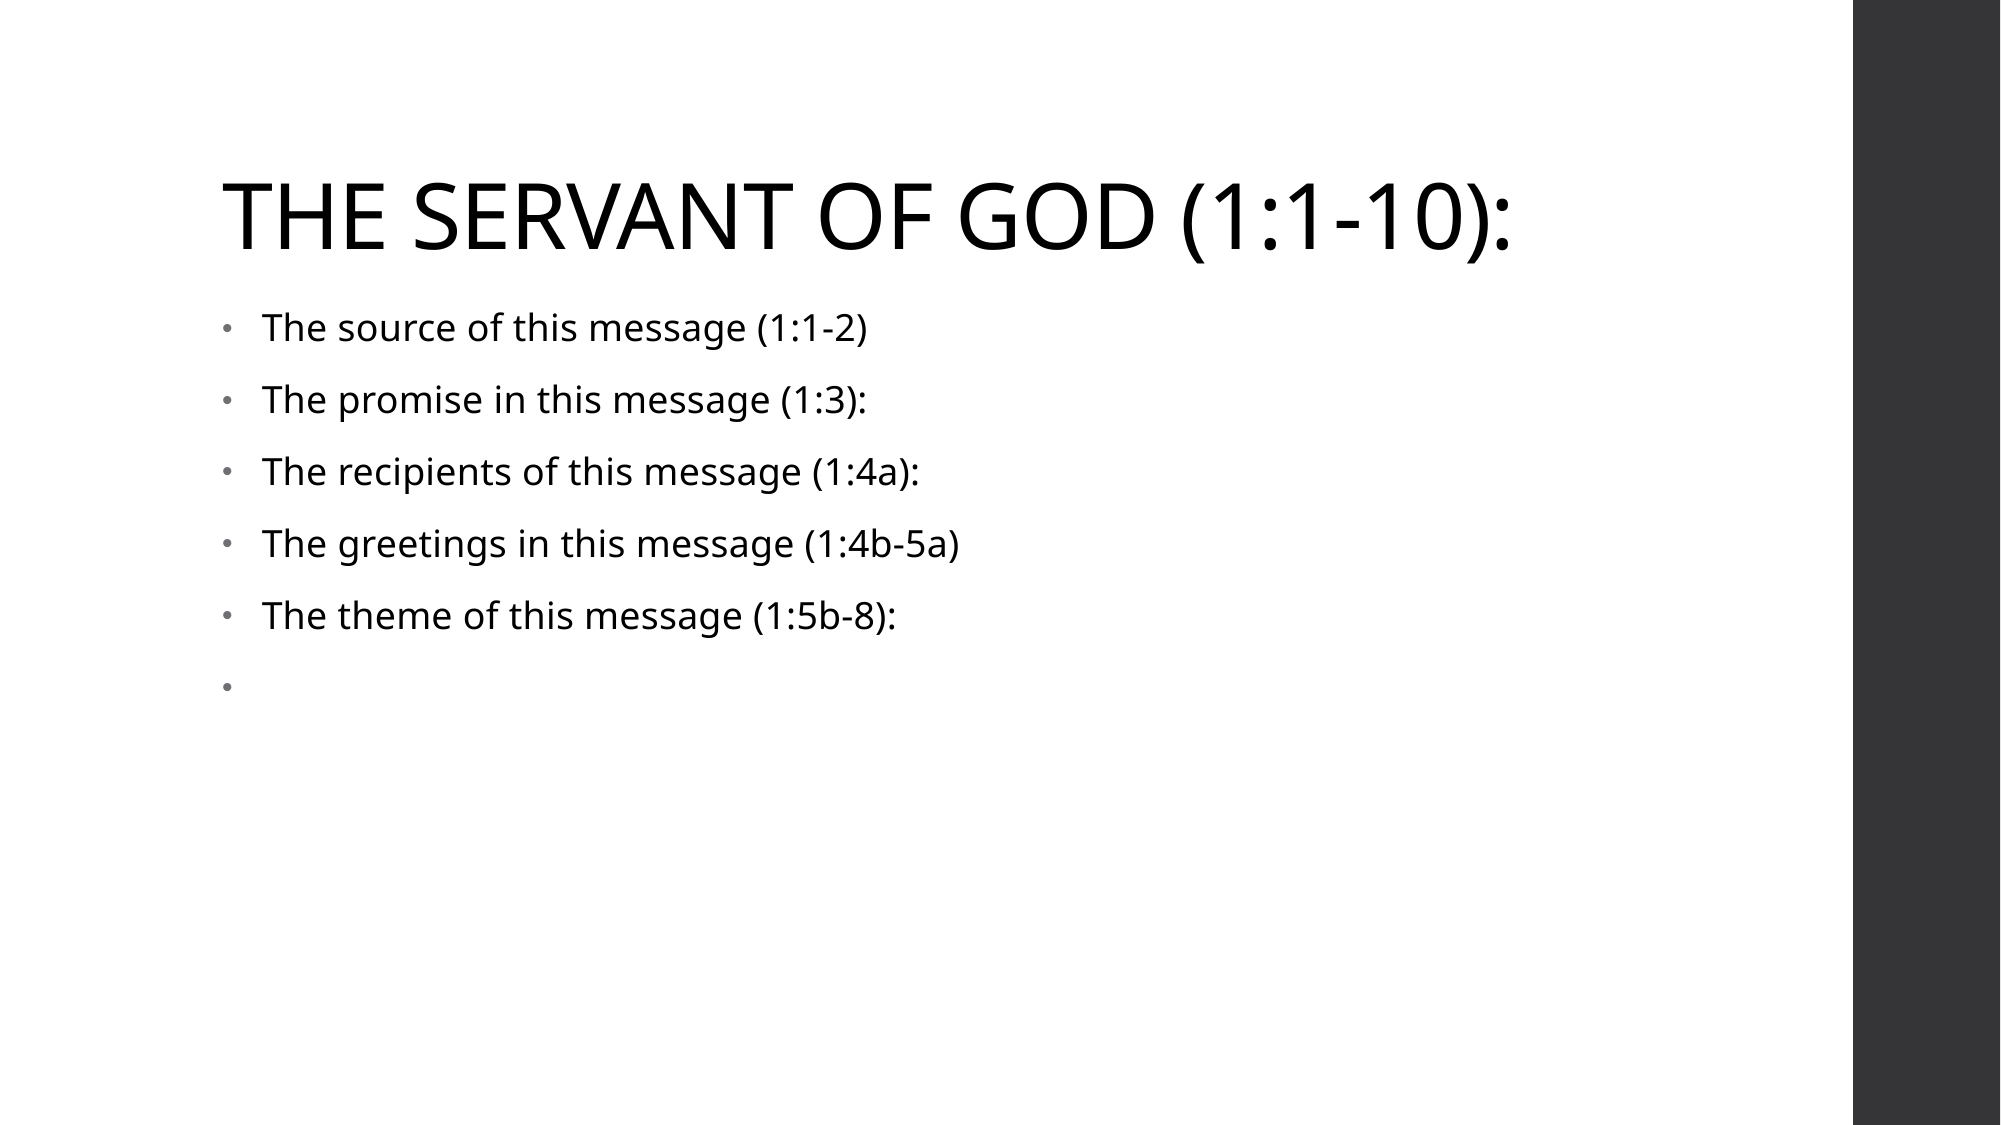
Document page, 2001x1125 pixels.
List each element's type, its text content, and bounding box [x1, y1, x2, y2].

list The source of this message (1:1-2) The promise in this message (1:3): The recipients of this message (1:4a): The greetings in this message (1:4b-5a) The theme of this message (1:5b-8): [206, 299, 1617, 1014]
title THE SERVANT OF GOD (1:1-10): [206, 60, 1797, 278]
